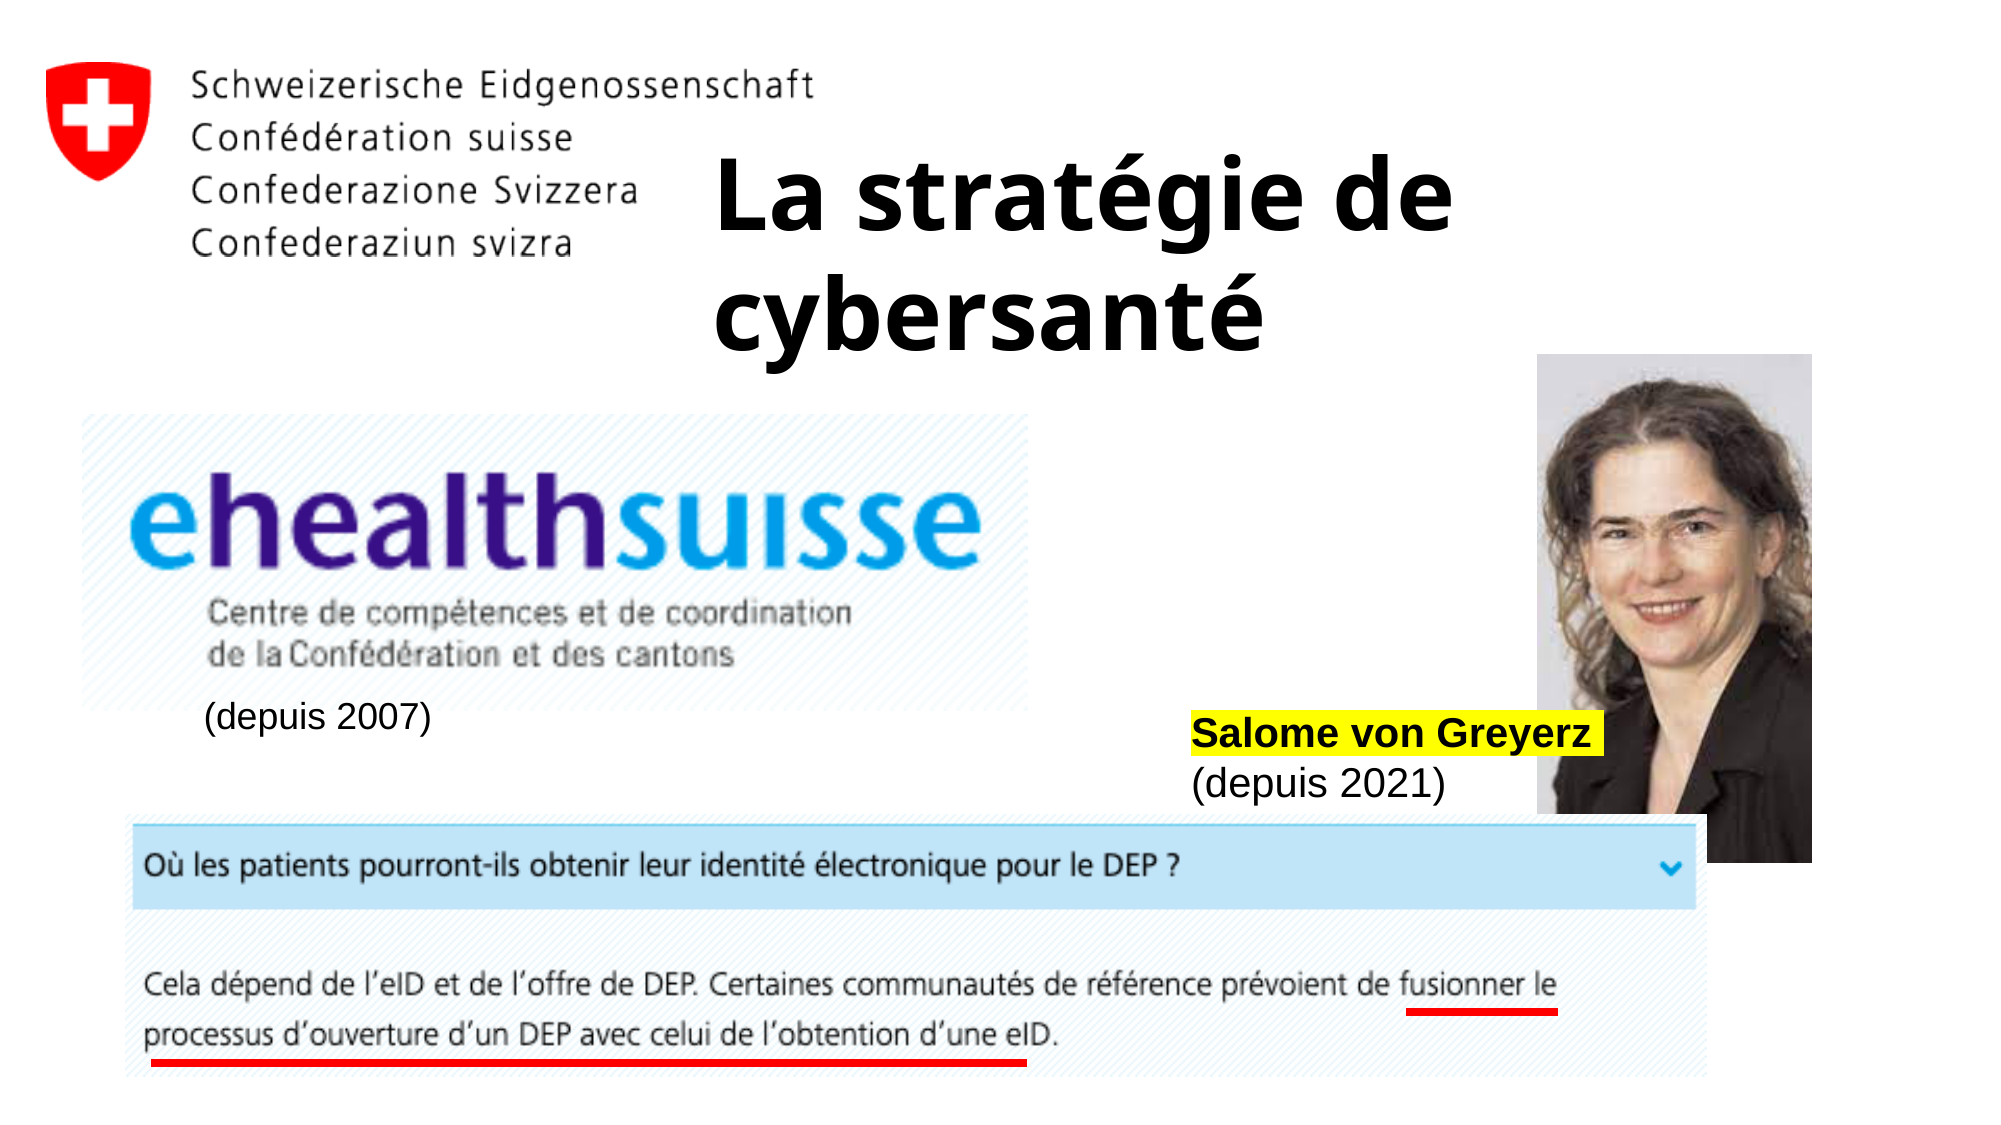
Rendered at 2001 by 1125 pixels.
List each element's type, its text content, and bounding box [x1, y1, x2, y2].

text_box [732, 303, 759, 339]
picture [125, 814, 1812, 1077]
picture [46, 63, 818, 257]
text_box La stratégie de cybersanté [697, 123, 1967, 260]
picture [82, 414, 1028, 711]
text_box Salome von Greyerz (depuis 2021) [1176, 698, 2000, 815]
text_box (depuis 2007) [188, 684, 1207, 746]
picture [1537, 354, 1812, 698]
text_box [23, 0, 759, 419]
